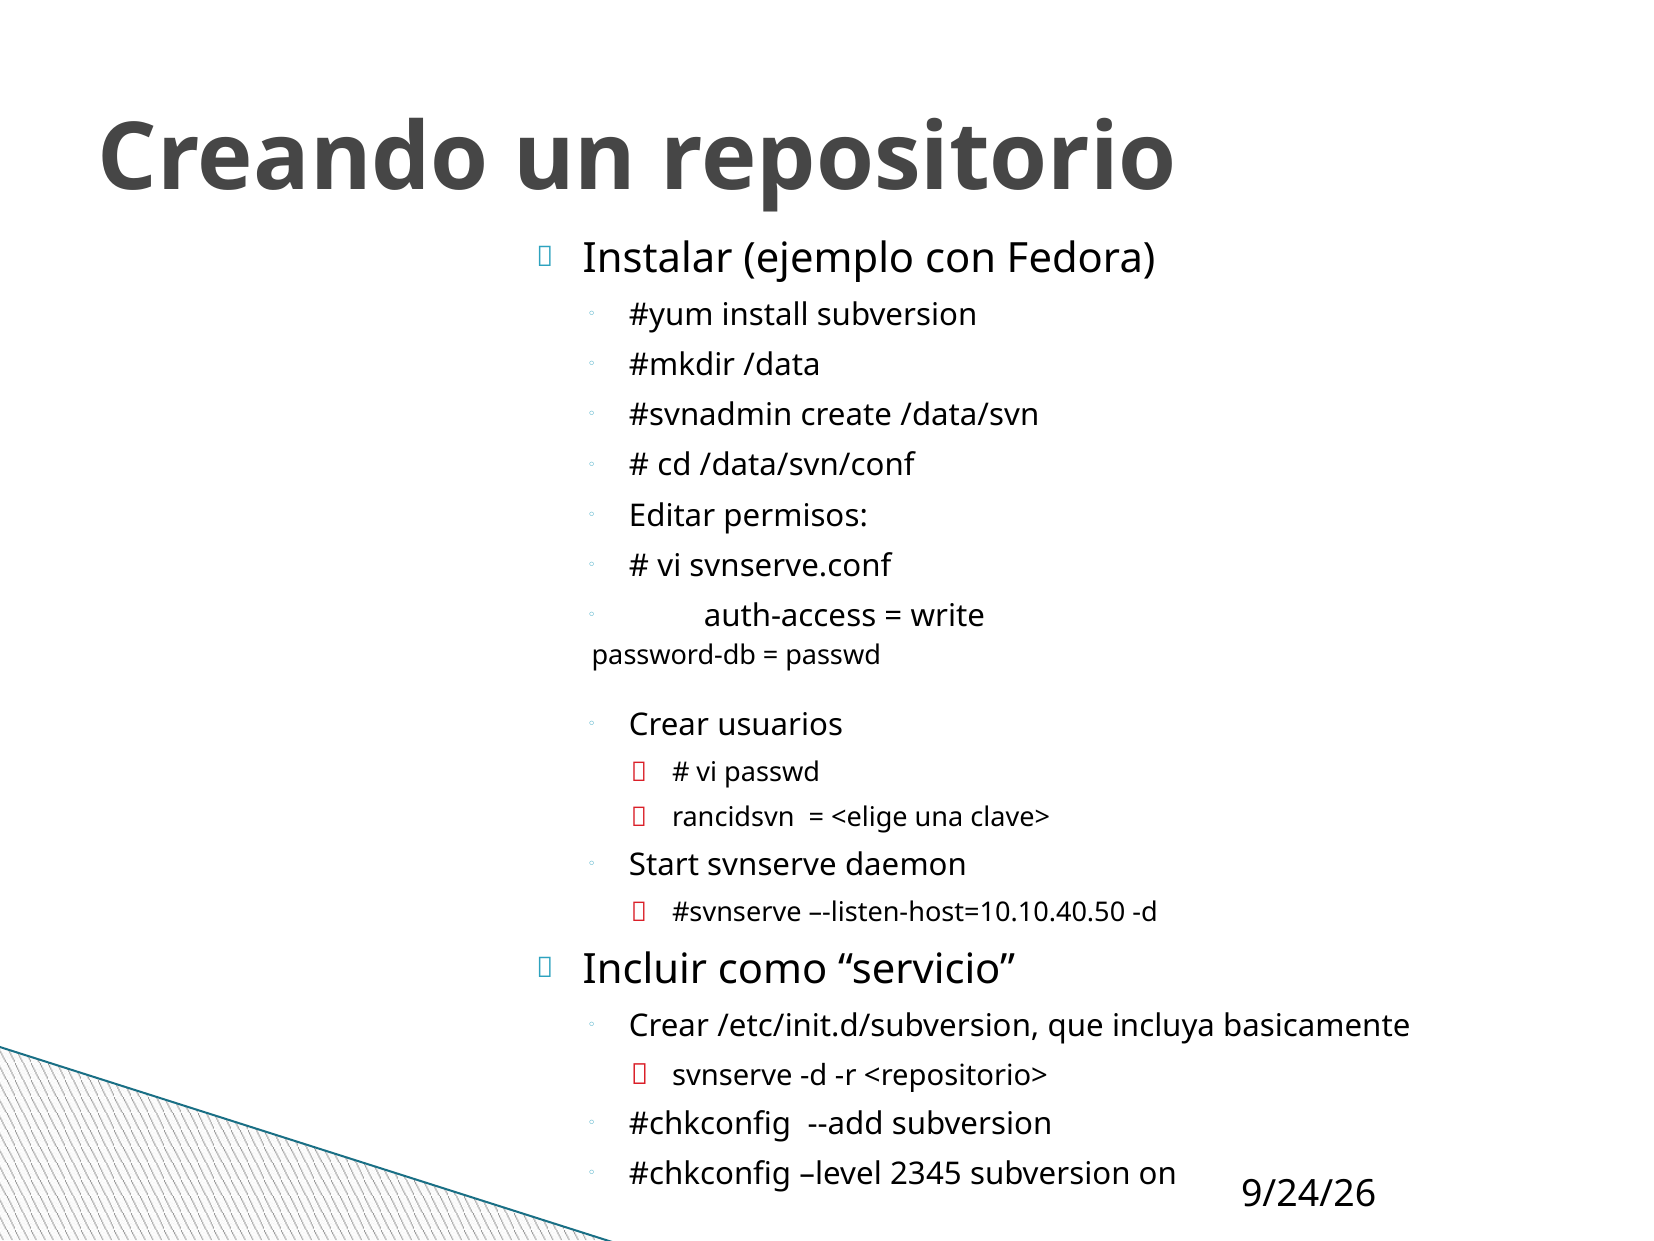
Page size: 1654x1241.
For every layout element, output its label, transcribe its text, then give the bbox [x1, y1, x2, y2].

picture [0, 1049, 602, 1241]
title Creando un repositorio [82, 49, 1571, 257]
list Instalar (ejemplo con Fedora) #yum install subversion #mkdir /data #svnadmin create /data/svn # cd /data/svn/conf Editar permisos: # vi svnserve.conf auth-access = write password-db = passwd Crear usuarios # vi passwd rancidsvn = <elige una clave> Start svnserve daemon #svnserve –-listen-host=10.10.40.50 -d Incluir como “servicio” Crear /etc/init.d/subversion, que incluya basicamente svnserve -d -r <repositorio> #chkconfig --add subversion #chkconfig –level 2345 subversion on [501, 257, 1566, 1171]
